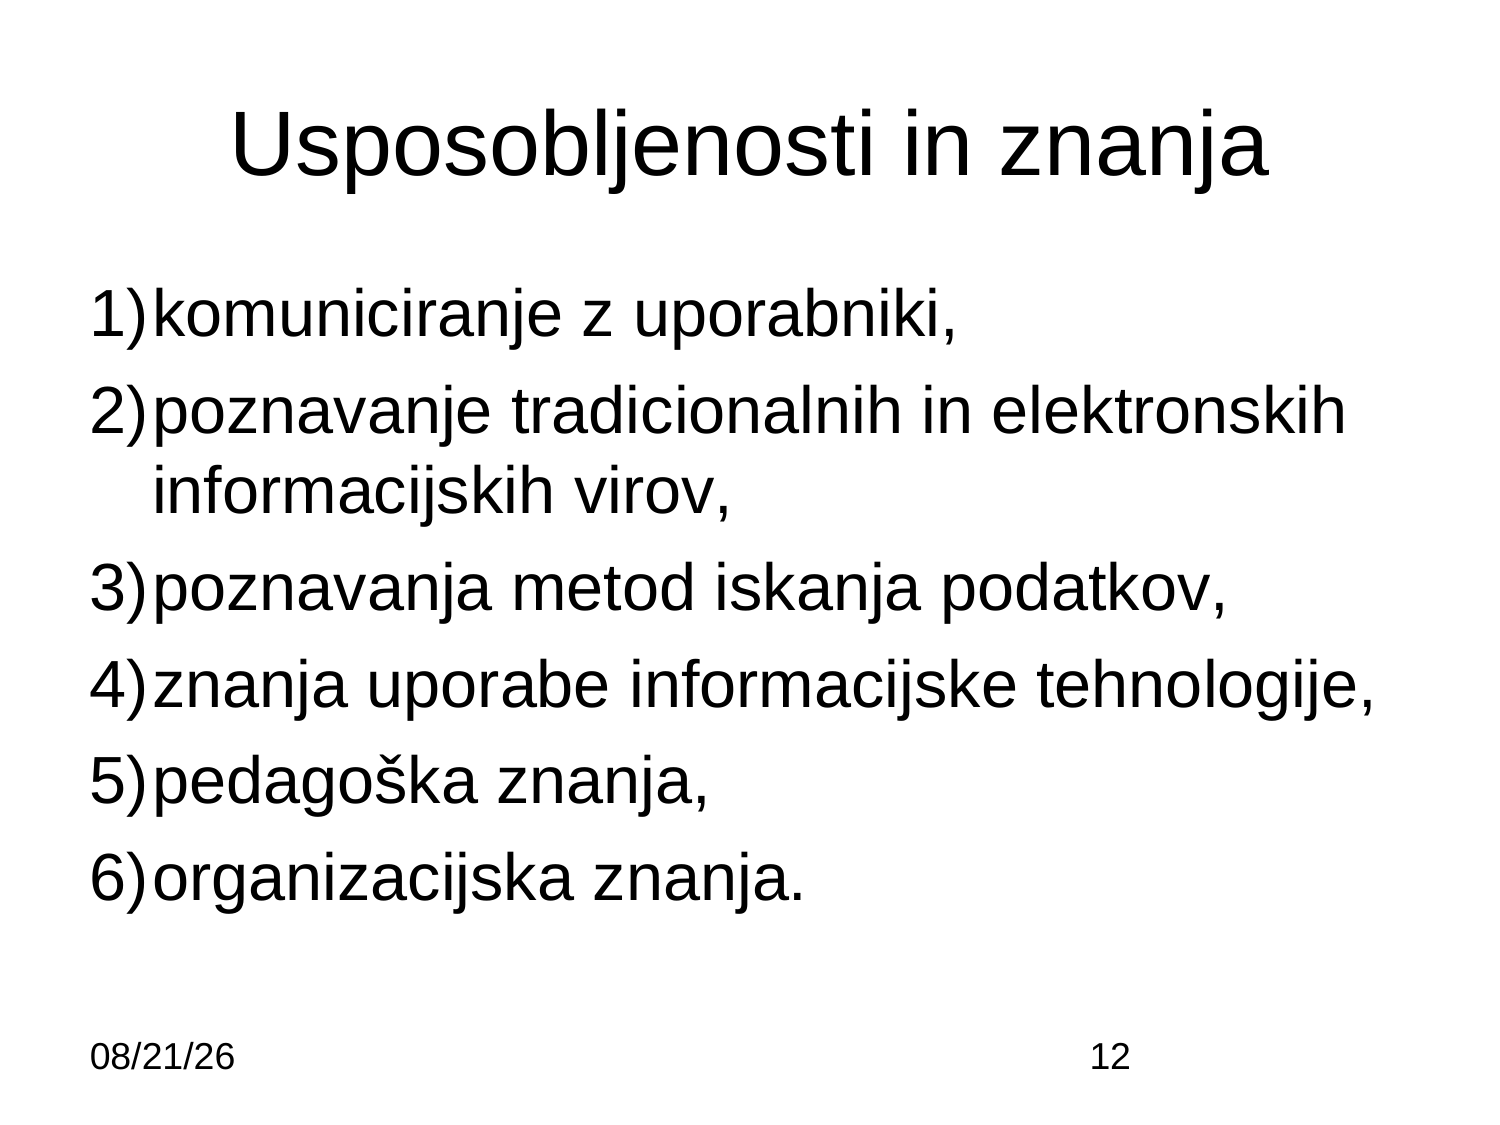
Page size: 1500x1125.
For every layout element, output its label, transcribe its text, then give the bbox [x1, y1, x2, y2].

title Usposobljenosti in znanja [75, 45, 1426, 233]
list komuniciranje z uporabniki, poznavanje tradicionalnih in elektronskih informacijskih virov, poznavanja metod iskanja podatkov, znanja uporabe informacijske tehnologije, pedagoška znanja, organizacijska znanja. [75, 262, 1426, 1006]
